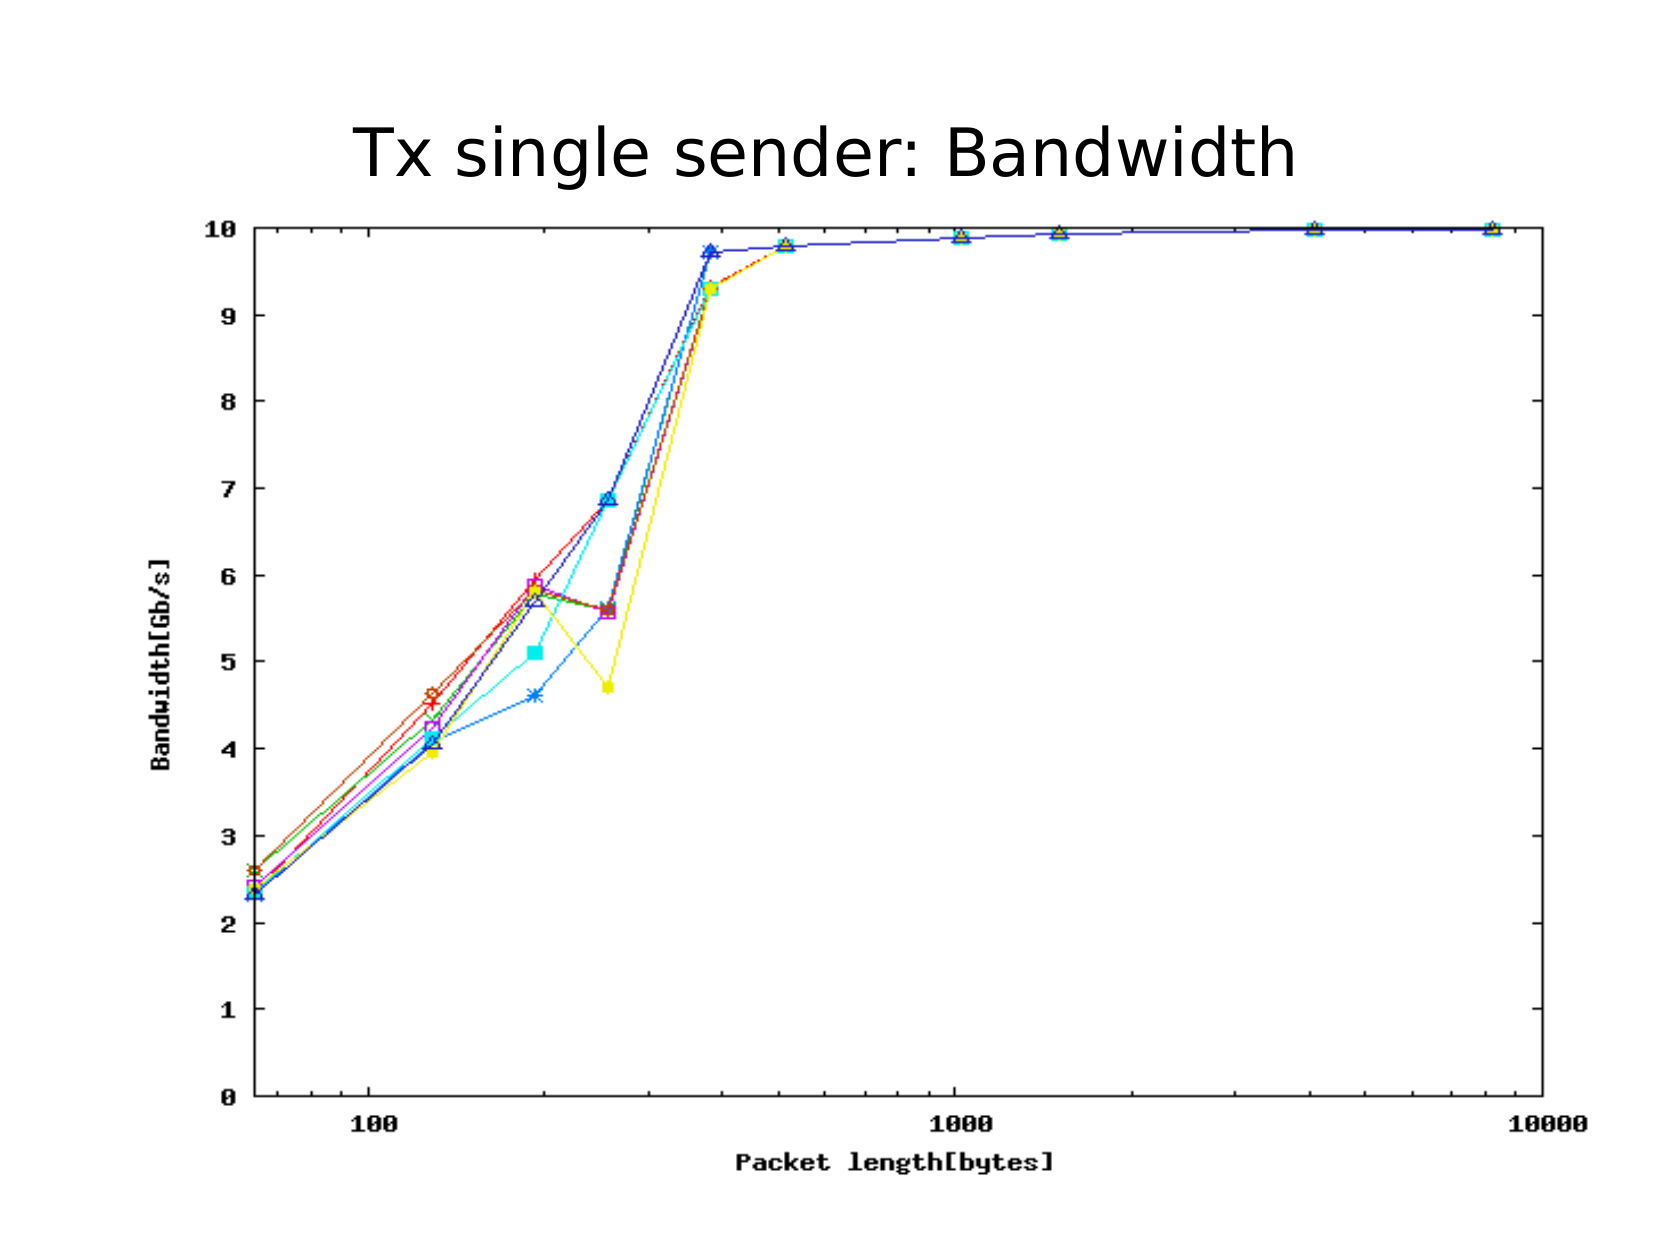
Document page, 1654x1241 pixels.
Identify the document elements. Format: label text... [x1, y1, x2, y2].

title Tx single sender: Bandwidth [82, 56, 1571, 250]
picture [131, 201, 1590, 1177]
